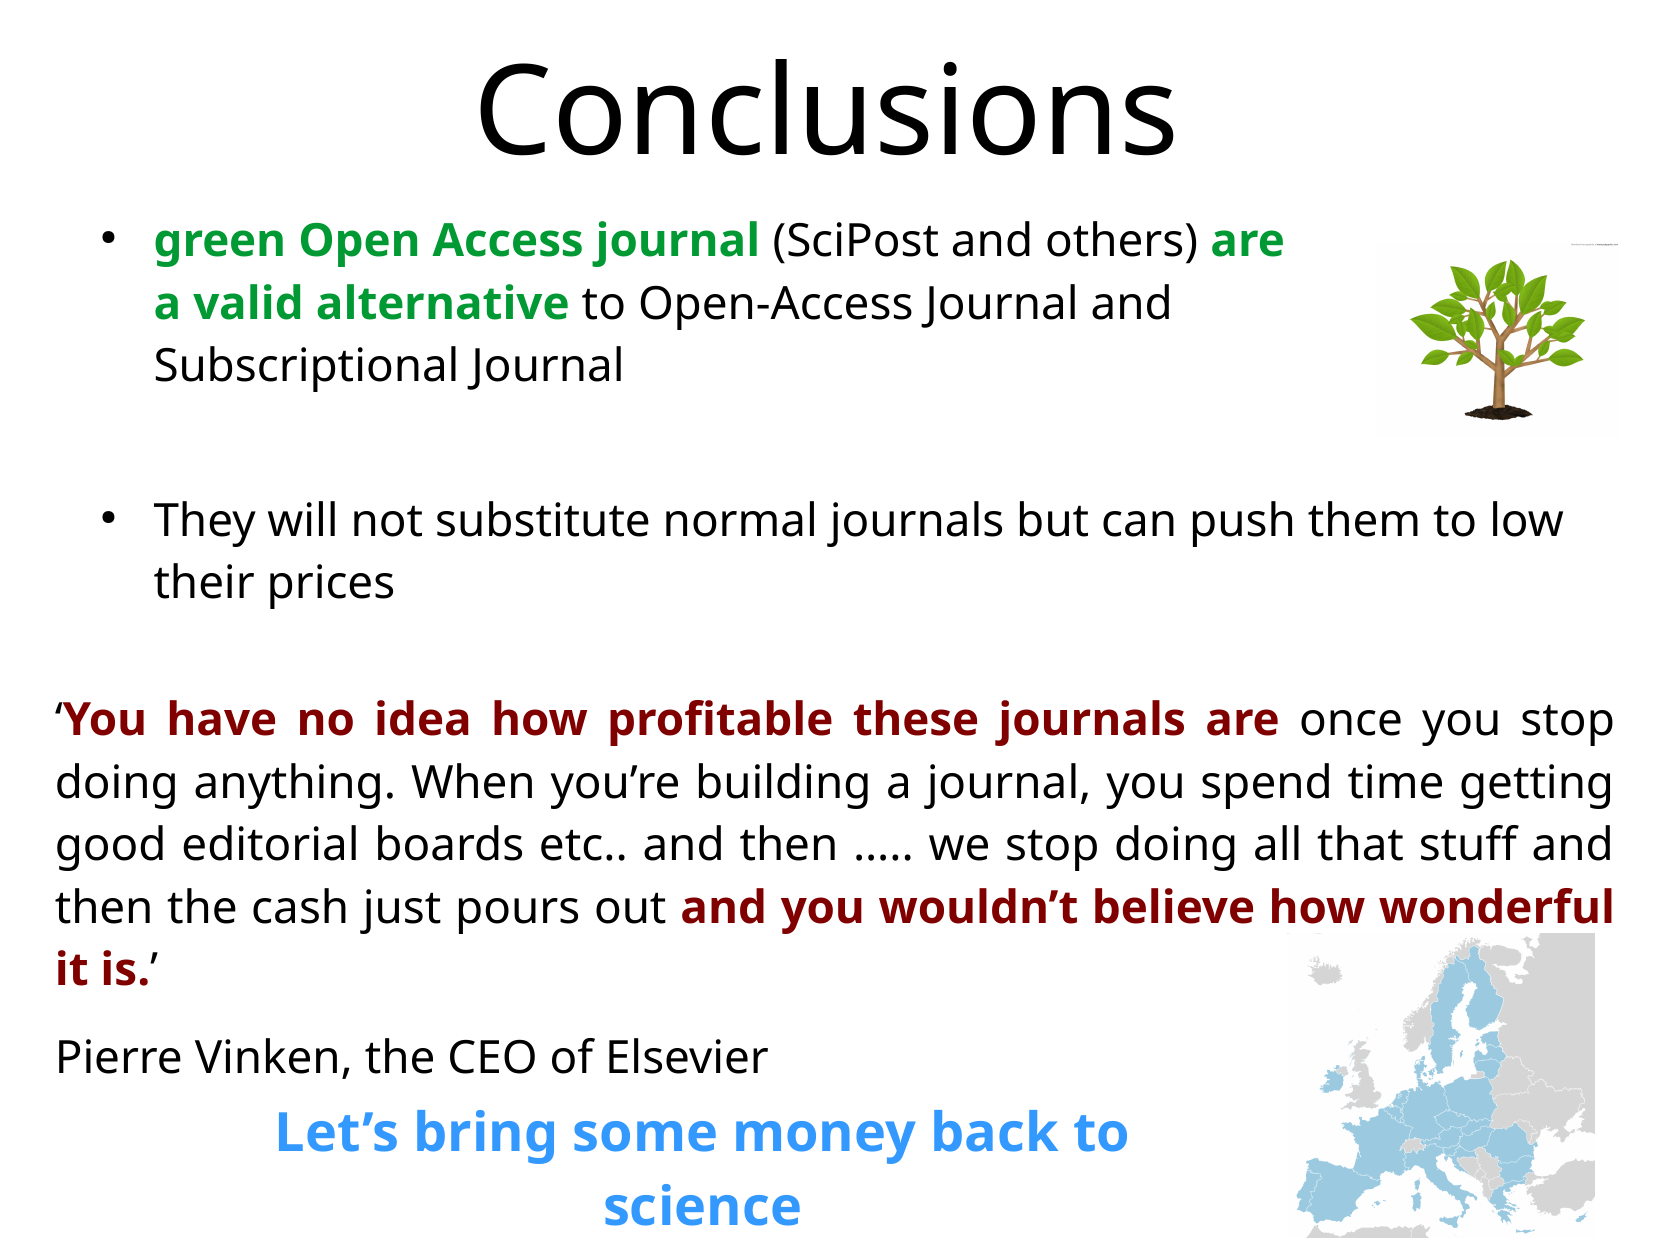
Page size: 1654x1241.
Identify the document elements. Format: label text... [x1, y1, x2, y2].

title Conclusions [82, 2, 1571, 207]
text_box Let’s bring some money back to science [153, 1085, 1252, 1176]
list green Open Access journal (SciPost and others) are a valid alternative to Open-Access Journal and Subscriptional Journal They will not substitute normal journals but can push them to low their prices [82, 207, 1571, 650]
picture [1376, 243, 1619, 438]
text_box ‘You have no idea how profitable these journals are once you stop doing anything. When you’re building a journal, you spend time getting good editorial boards etc.. and then ….. we stop doing all that stuff and then the cash just pours out and you wouldn’t believe how wonderful it is.’ Pierre Vinken, the CEO of Elsevier [39, 679, 1630, 1064]
picture [1287, 933, 1595, 1238]
